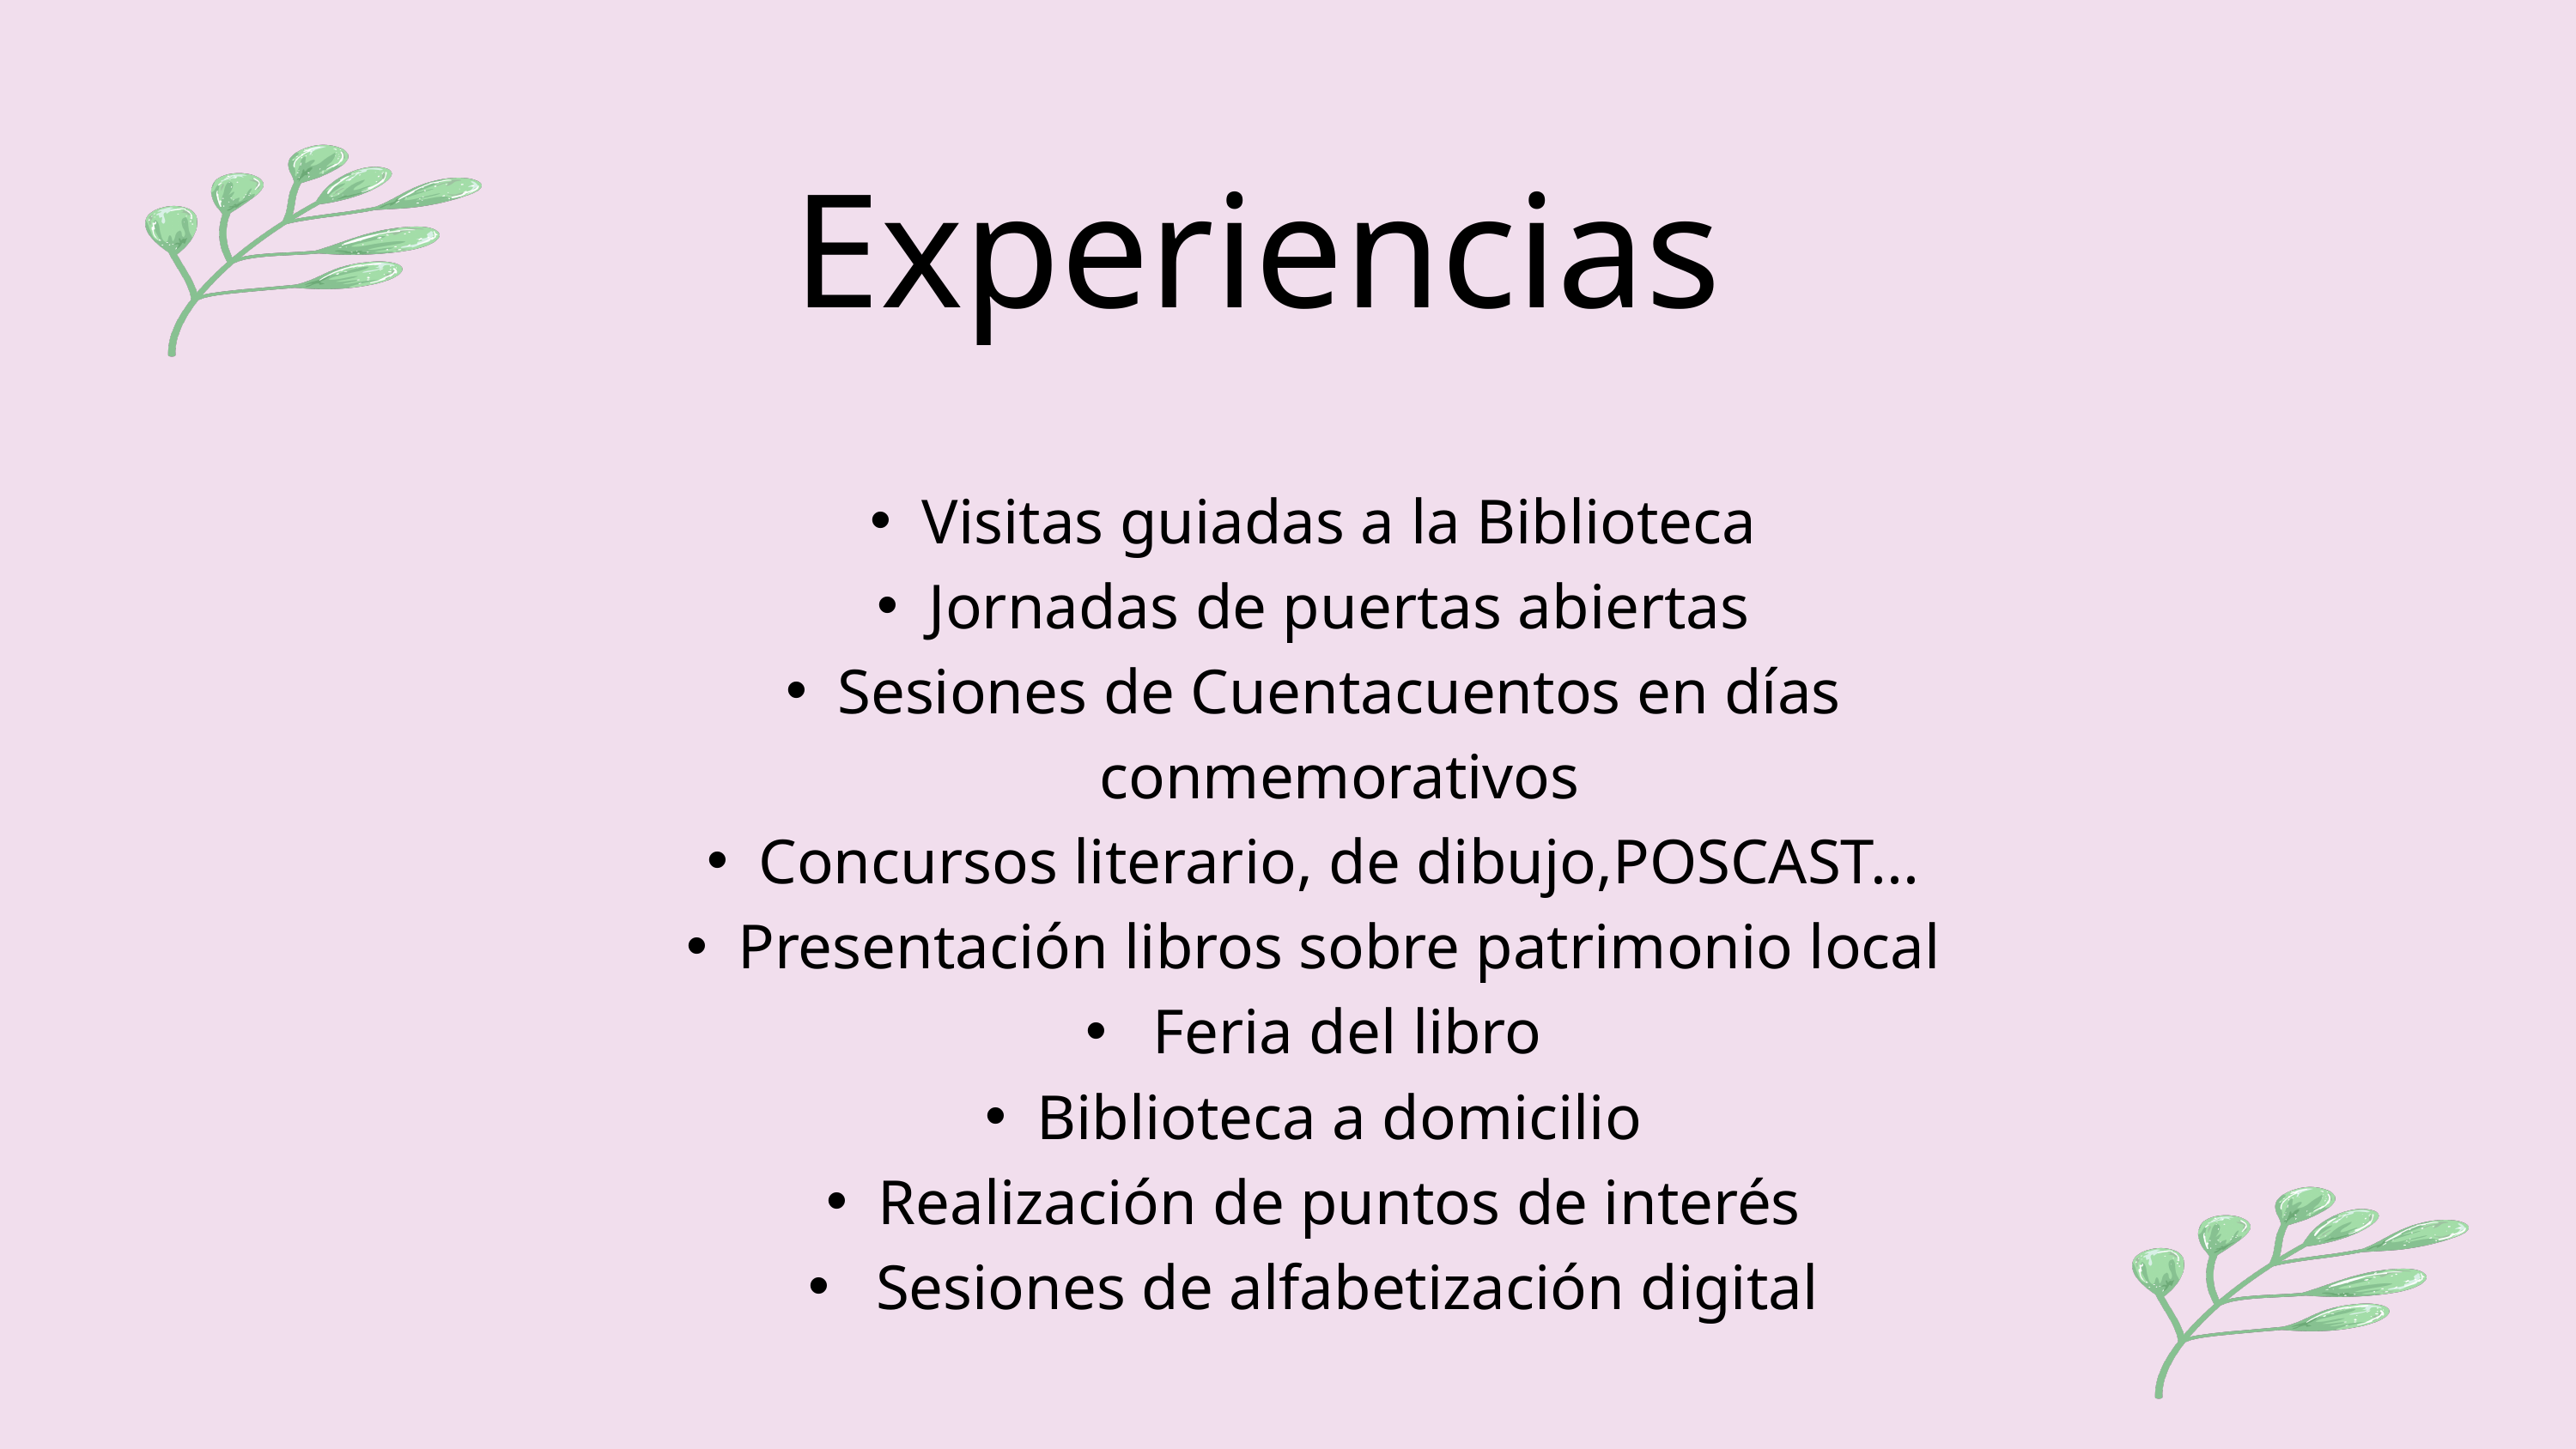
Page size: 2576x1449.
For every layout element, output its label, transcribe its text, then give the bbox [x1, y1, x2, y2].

text_box [144, 144, 483, 357]
text_box Experiencias [784, 119, 1730, 340]
text_box [2131, 1186, 2470, 1399]
text_box Experiencias [991, 233, 1037, 297]
text_box Visitas guiadas a la Biblioteca Jornadas de puertas abiertas Sesiones de Cuentacuentos en días conmemorativos Concursos literario, de dibujo,POSCAST... Presentación libros sobre patrimonio local Feria del libro Biblioteca a domicilio Realización de puntos de interés Sesiones de alfabetización digital [594, 470, 1982, 1407]
